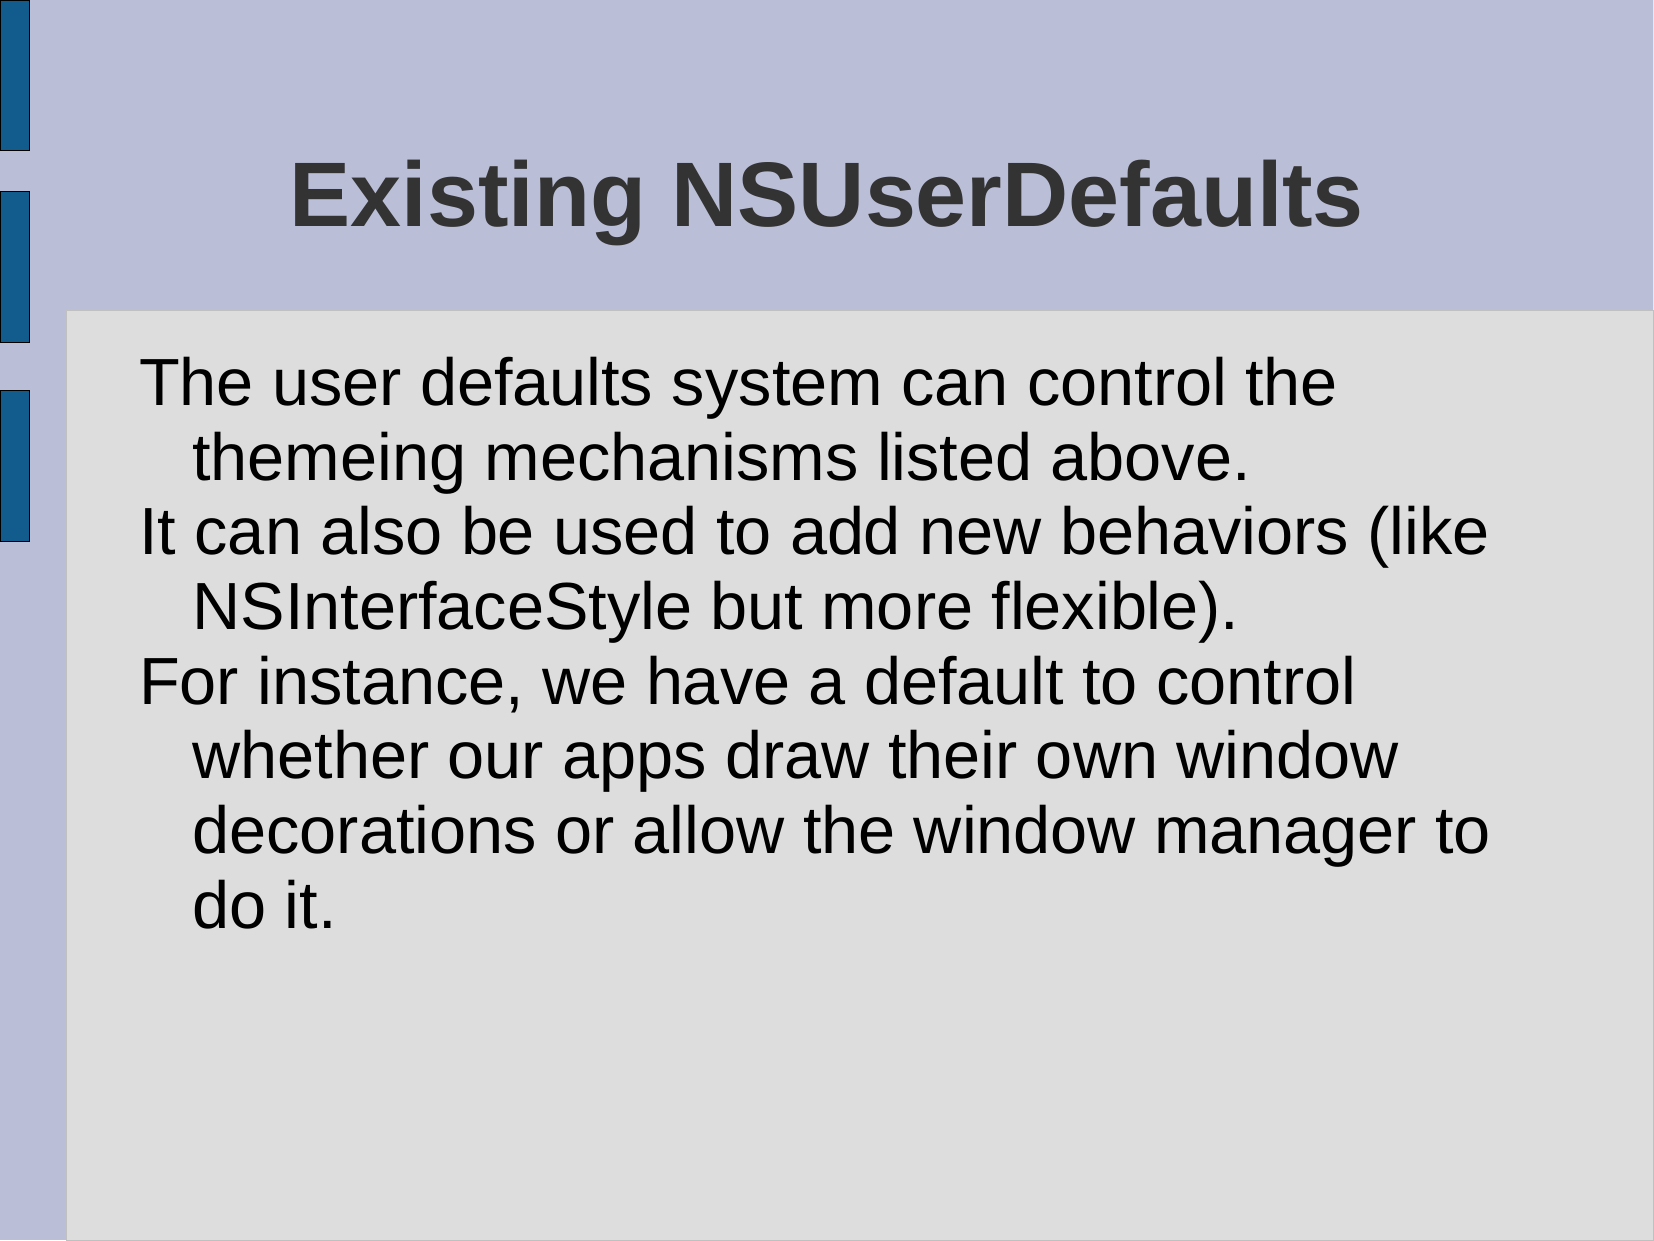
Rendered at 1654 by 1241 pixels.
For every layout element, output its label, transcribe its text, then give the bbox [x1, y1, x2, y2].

title Existing NSUserDefaults [121, 98, 1534, 291]
list The user defaults system can control the themeing mechanisms listed above. It can also be used to add new behaviors (like NSInterfaceStyle but more flexible). For instance, we have a default to control whether our apps draw their own window decorations or allow the window manager to do it. [121, 344, 1534, 1112]
